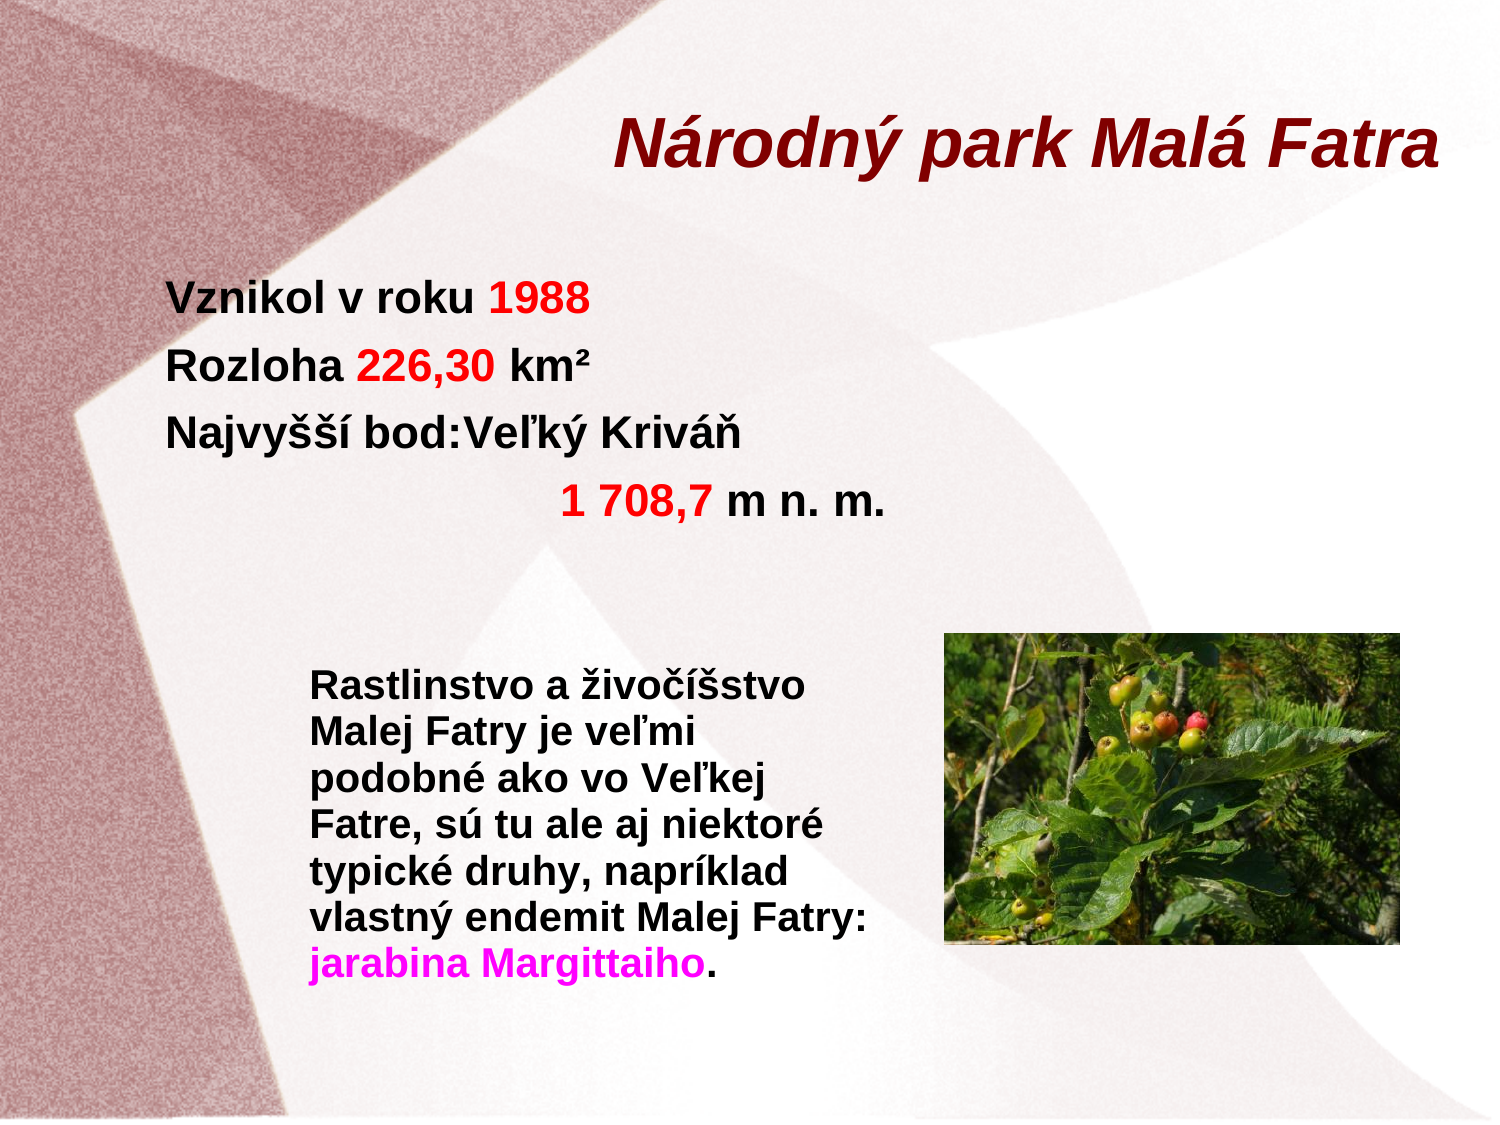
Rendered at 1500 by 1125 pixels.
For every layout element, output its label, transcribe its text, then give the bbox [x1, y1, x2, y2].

list Vznikol v roku 1988 Rozloha 226,30 km² Najvyšší bod:Veľký Kriváň 1 708,7 m n. m. [165, 271, 898, 676]
list Rastlinstvo a živočíšstvo Malej Fatry je veľmi podobné ako vo Veľkej Fatre, sú tu ale aj niektoré typické druhy, napríklad vlastný endemit Malej Fatry: jarabina Margittaiho. [309, 661, 875, 1125]
title Národný park Malá Fatra [541, 44, 1458, 233]
picture [0, 0, 1500, 1125]
